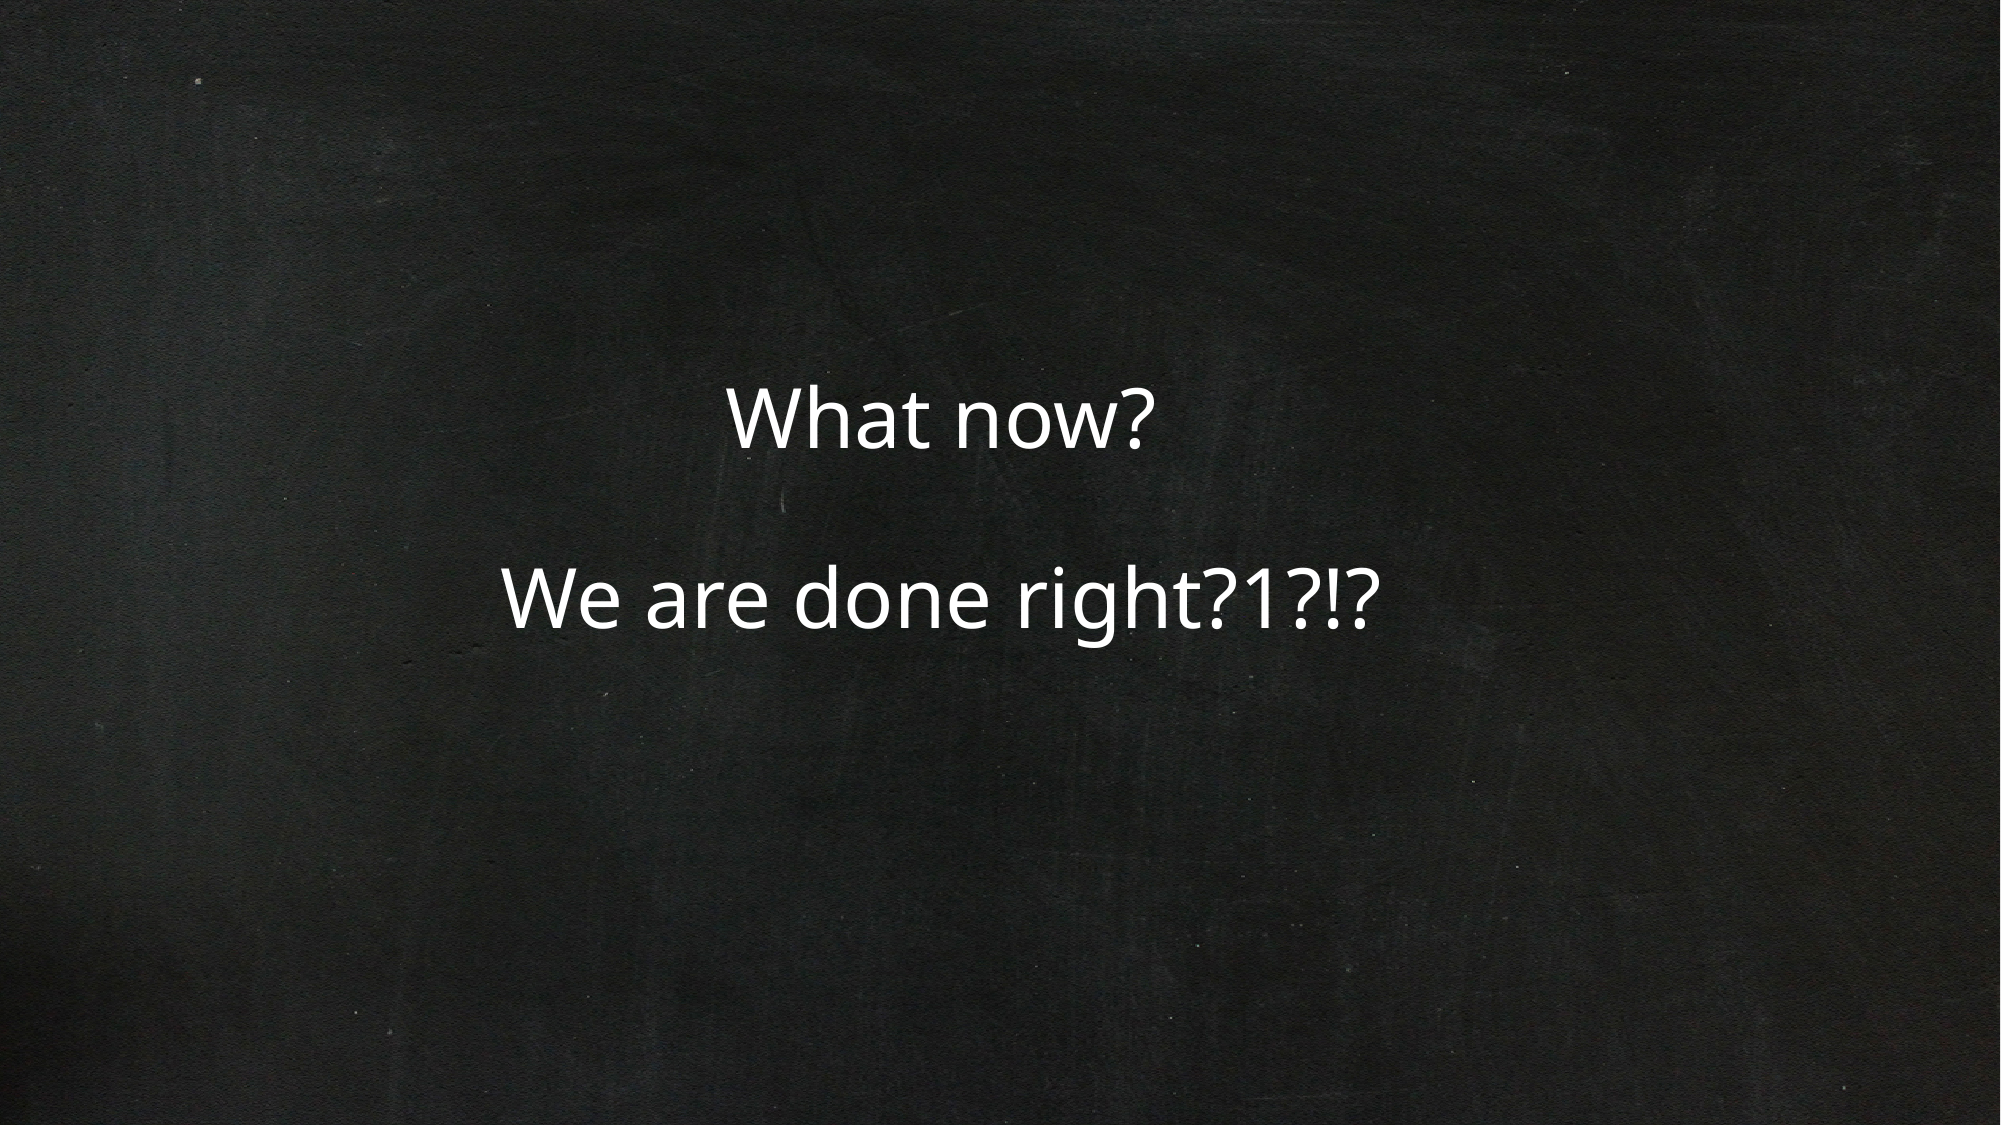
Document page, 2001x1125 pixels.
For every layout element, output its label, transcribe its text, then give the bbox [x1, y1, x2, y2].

title What now? We are done right?1?!? [78, 363, 1804, 660]
